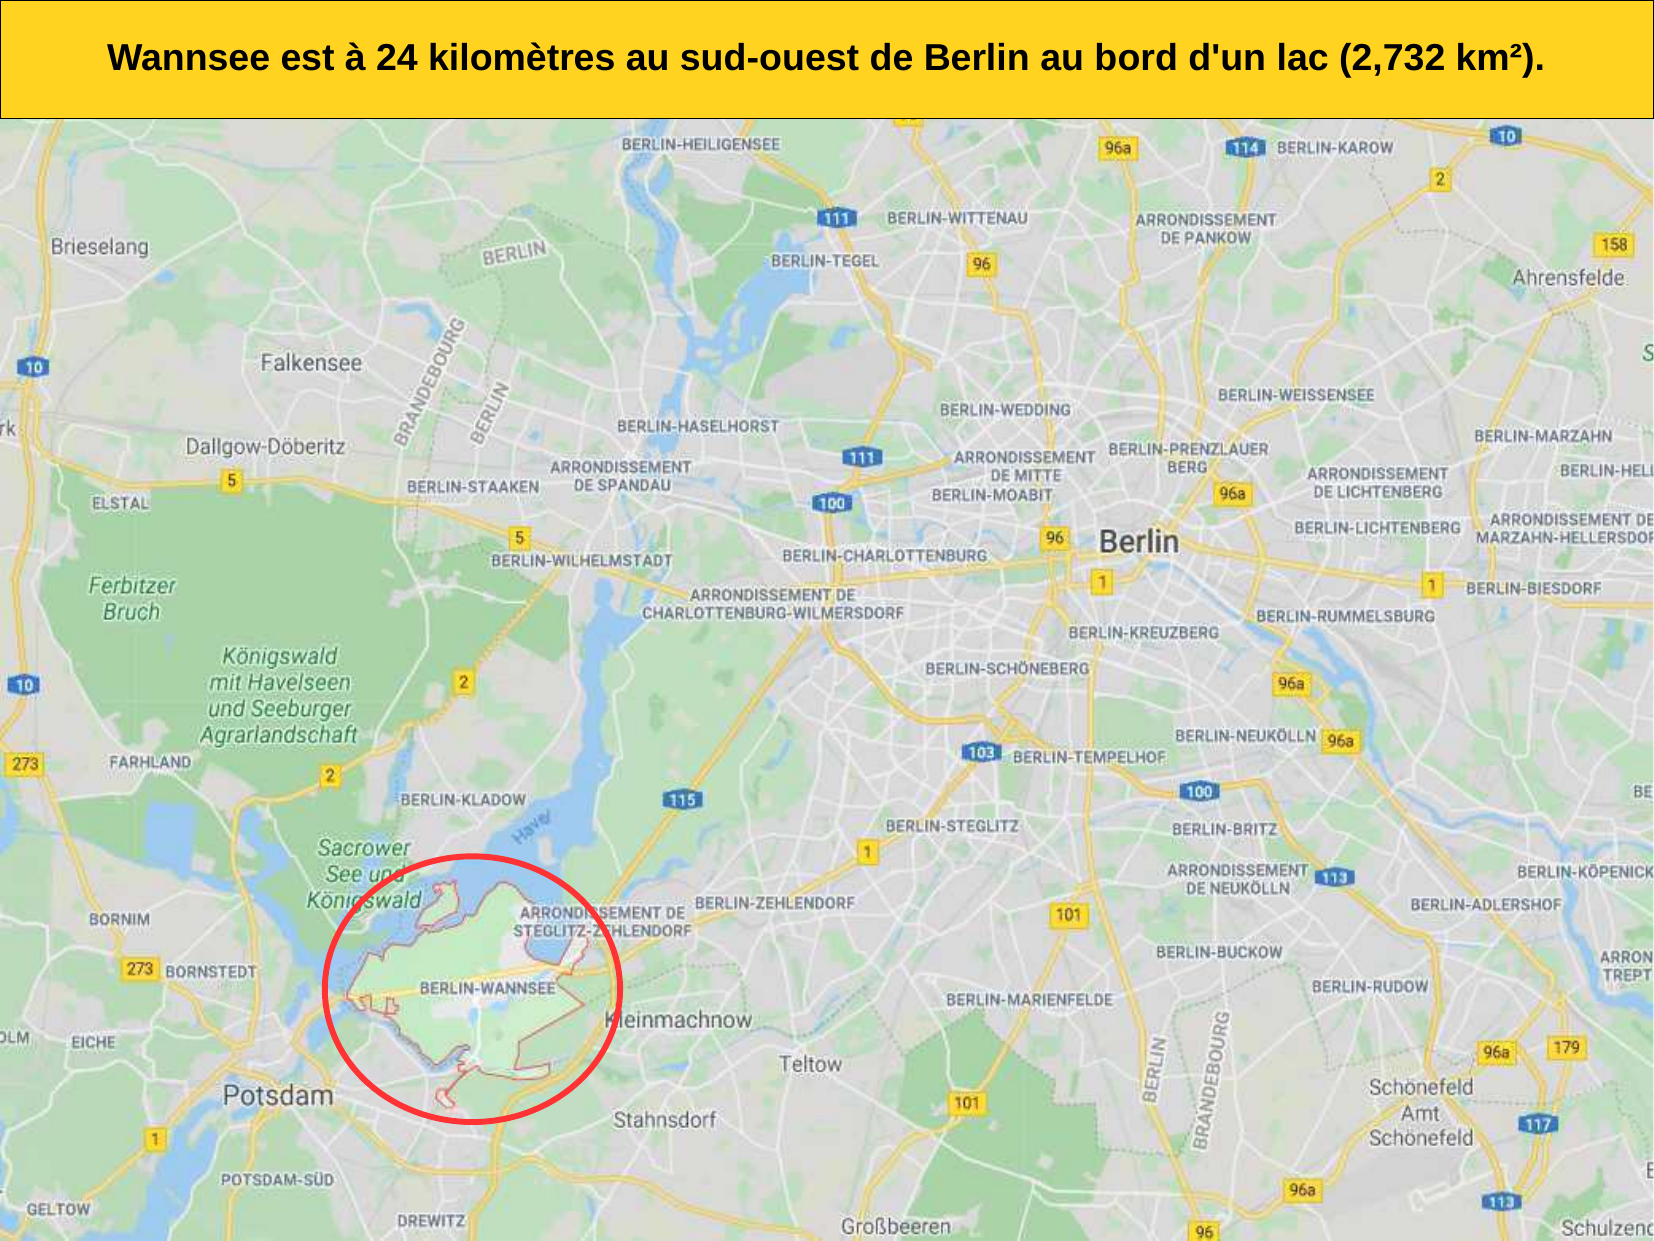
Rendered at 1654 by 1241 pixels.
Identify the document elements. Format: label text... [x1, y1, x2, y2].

picture [0, 119, 1654, 1241]
text_box Wannsee est à 24 kilomètres au sud-ouest de Berlin au bord d'un lac (2,732 km²). [29, 29, 1625, 88]
text_box [0, 0, 1654, 119]
